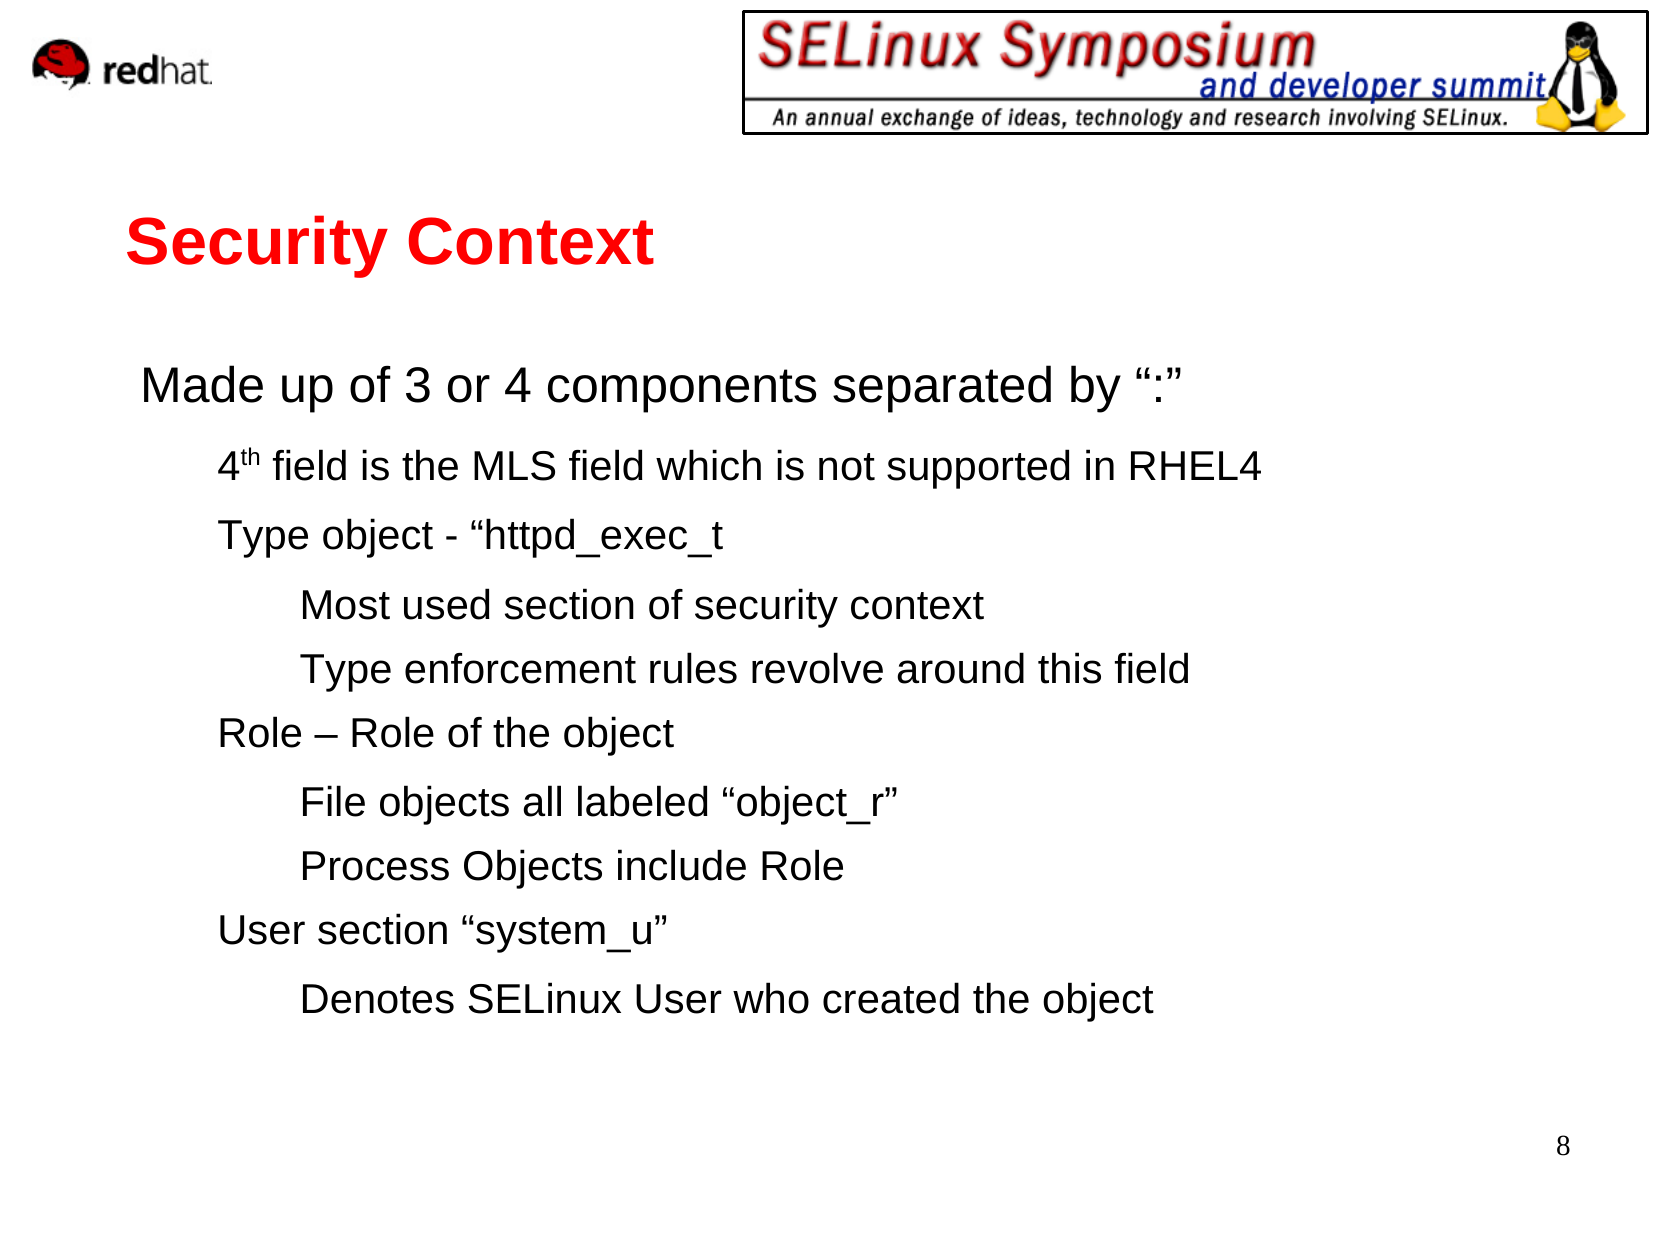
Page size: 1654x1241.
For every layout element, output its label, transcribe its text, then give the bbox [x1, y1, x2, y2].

title Security Context [125, 138, 1538, 346]
picture [745, 13, 1646, 132]
picture [31, 37, 212, 98]
list Made up of 3 or 4 components separated by “:” 4th field is the MLS field which is not supported in RHEL4 Type object - “httpd_exec_t Most used section of security context Type enforcement rules revolve around this field Role – Role of the object File objects all labeled “object_r” Process Objects include Role User section “system_u” Denotes SELinux User who created the object [122, 357, 1535, 1241]
